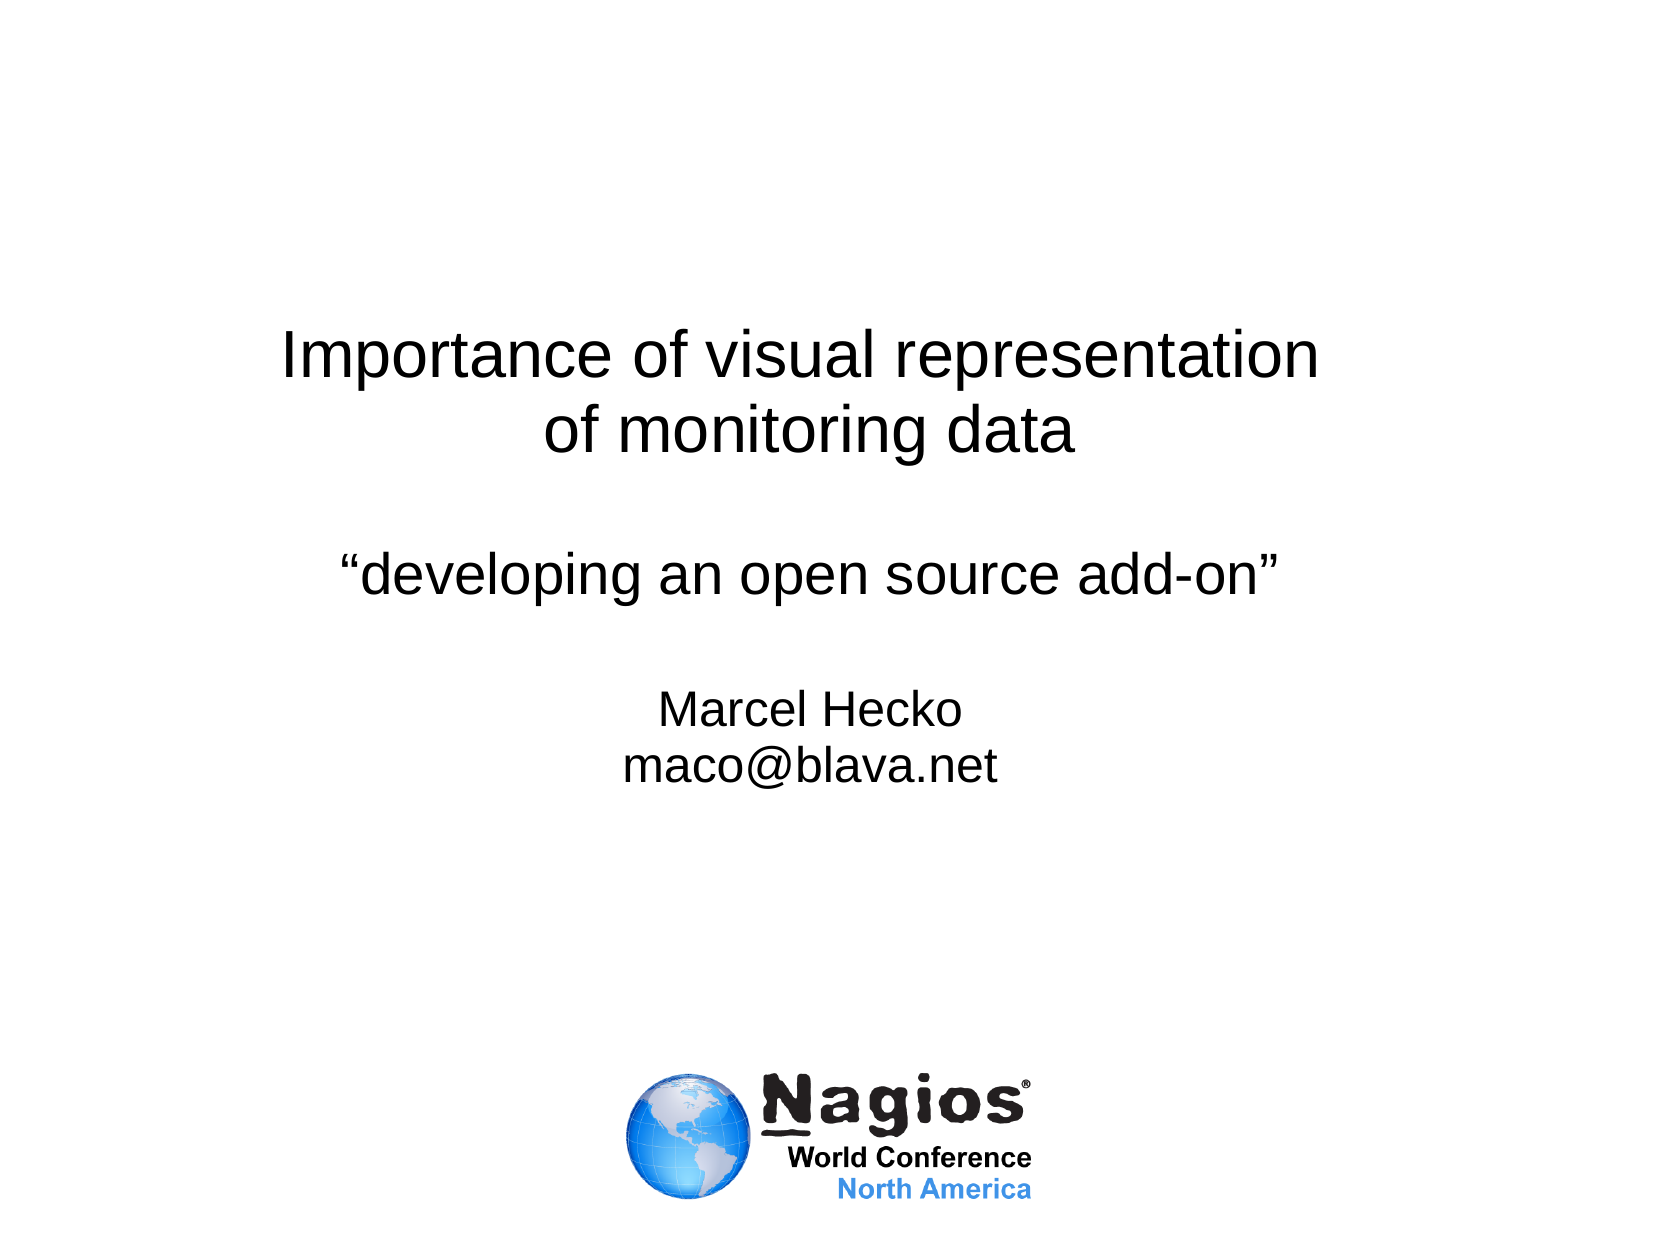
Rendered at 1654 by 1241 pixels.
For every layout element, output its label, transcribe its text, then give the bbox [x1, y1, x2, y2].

subtitle Importance of visual representation of monitoring data “developing an open source add-on” Marcel Hecko maco@blava.net [82, 195, 1538, 915]
picture [626, 1072, 1032, 1226]
